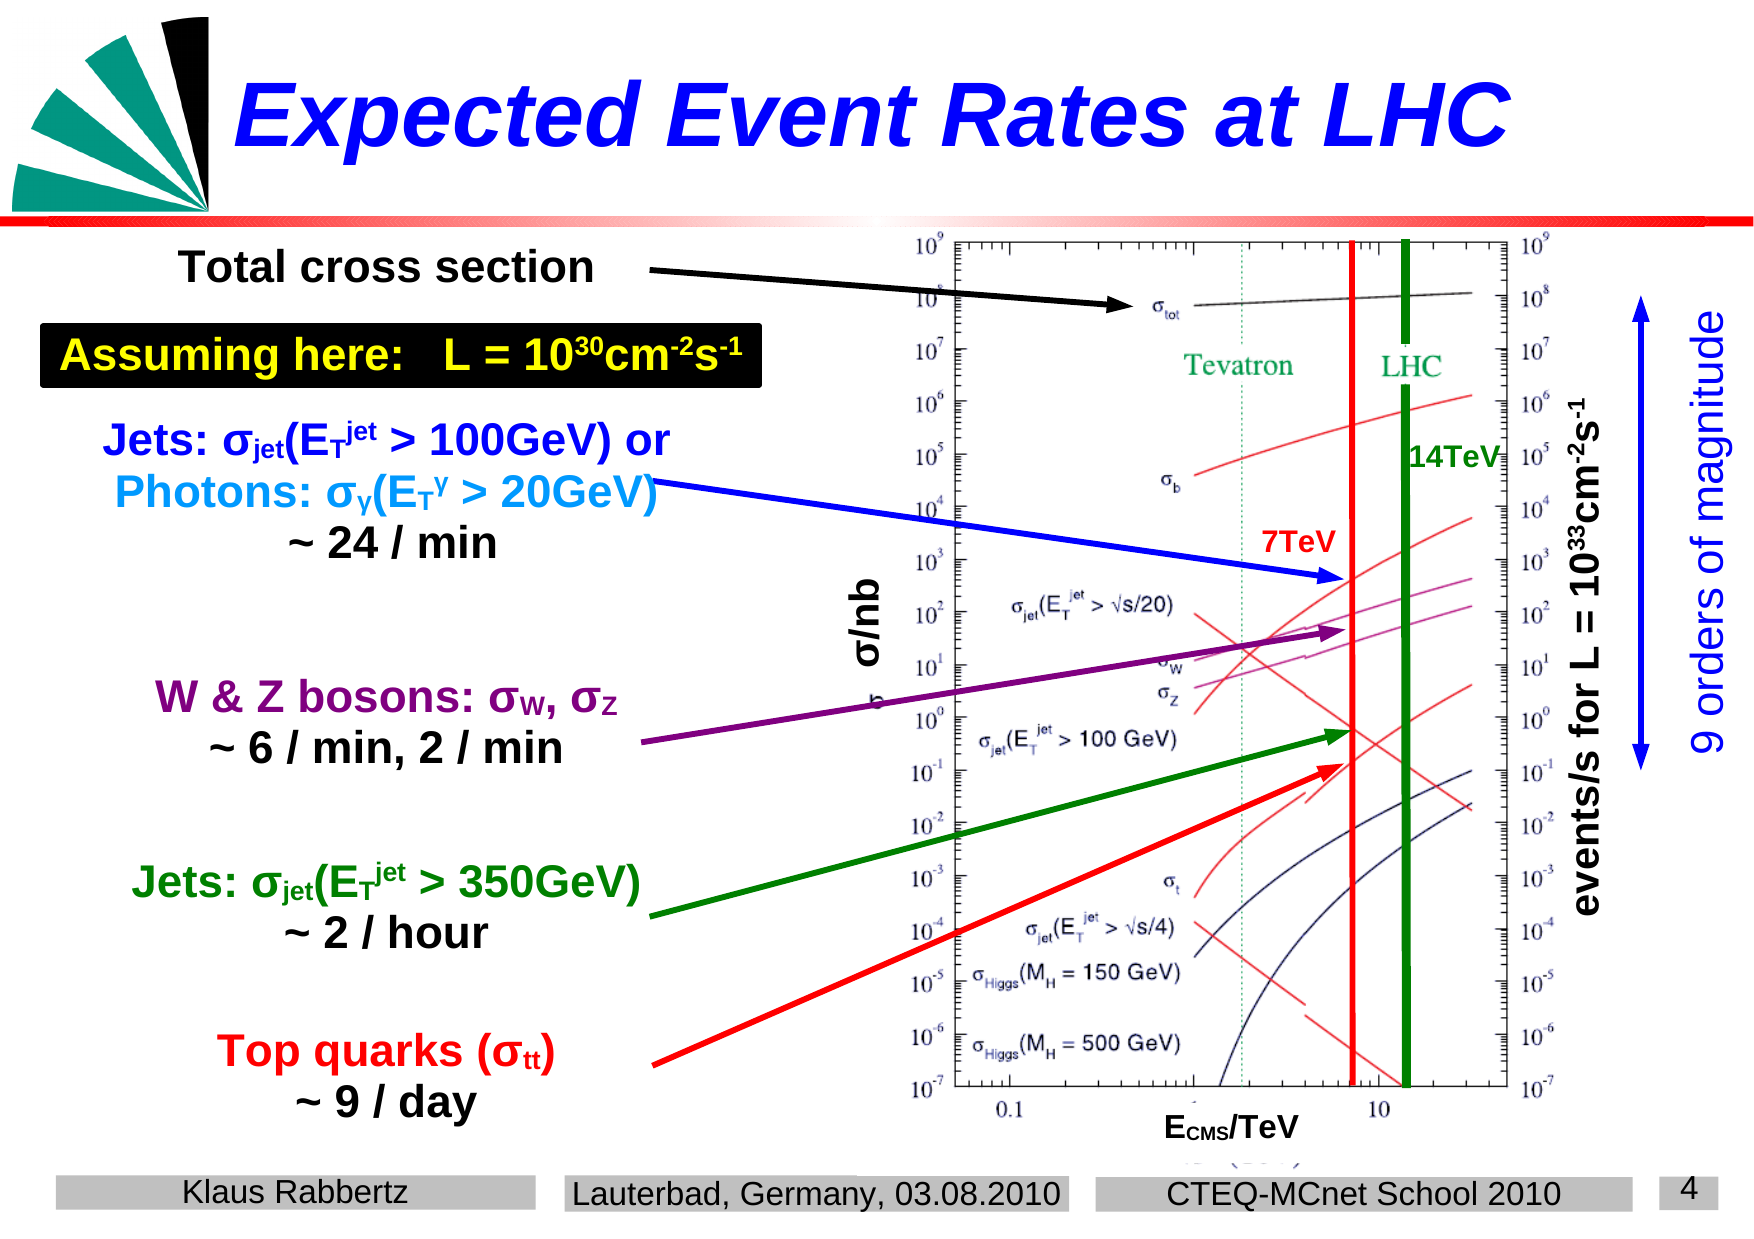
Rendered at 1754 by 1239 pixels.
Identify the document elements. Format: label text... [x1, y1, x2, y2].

text_box 14TeV [1396, 433, 1401, 482]
text_box Jets: σjet(ETjet > 350GeV) ~ 2 / hour [119, 849, 654, 983]
text_box W & Z bosons: σW, σZ ~ 6 / min, 2 / min [143, 664, 630, 797]
picture [857, 229, 1599, 1176]
text_box Assuming here: L = 1030cm-2s-1 [43, 326, 760, 385]
text_box σ/nb [835, 565, 895, 681]
text_box Jets: σjet(ETjet > 100GeV) or Photons: σγ(ETγ > 20GeV) ~ 24 / min [90, 408, 683, 610]
title Expected Event Rates at LHC [221, 27, 1525, 202]
text_box Total cross section [165, 234, 608, 299]
picture [1287, 567, 1318, 572]
text_box 9 orders of magnitude [1675, 297, 1739, 768]
text_box Top quarks (σtt) ~ 9 / day [205, 1019, 568, 1151]
text_box 7TeV [1249, 518, 1348, 567]
text_box 14TeV [1410, 433, 1513, 482]
text_box ECMS/TeV [1152, 1102, 1312, 1164]
picture [12, 17, 209, 214]
text_box events/s for L = 1033cm-2s-1 [1554, 386, 1616, 930]
